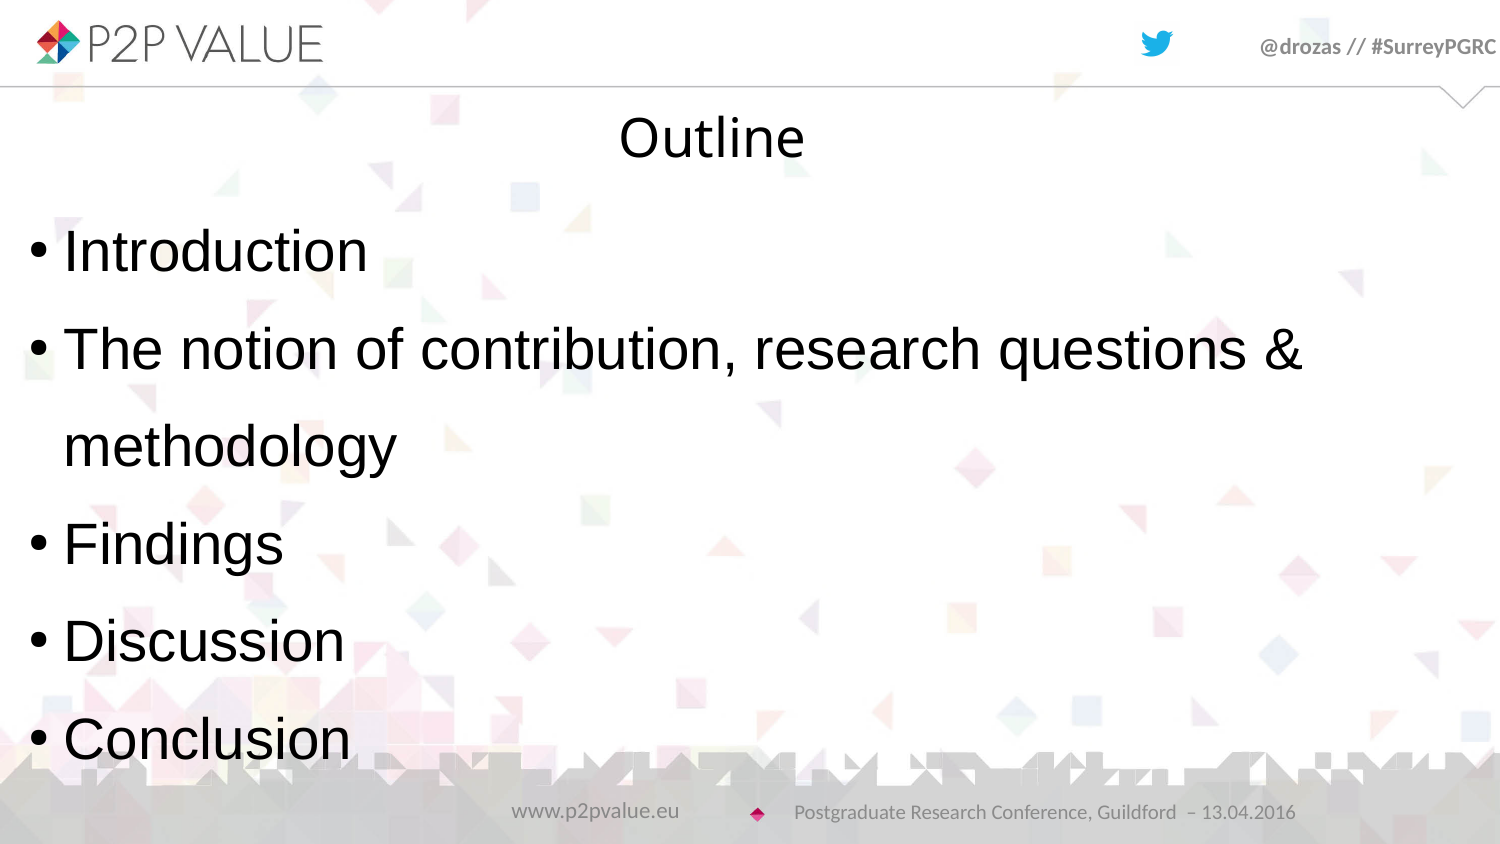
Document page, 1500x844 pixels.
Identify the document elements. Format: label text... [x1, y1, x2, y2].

text_box Postgraduate Research Conference, Guildford – 13.04.2016 [780, 788, 1474, 834]
title Outline [60, 92, 1366, 180]
picture [0, 0, 1500, 844]
text_box www.p2pvalue.eu [505, 789, 724, 829]
subtitle Introduction The notion of contribution, research questions & methodology Findings Discussion Conclusion [15, 180, 1496, 796]
text_box @drozas // #SurreyPGRC [1155, 15, 1500, 76]
